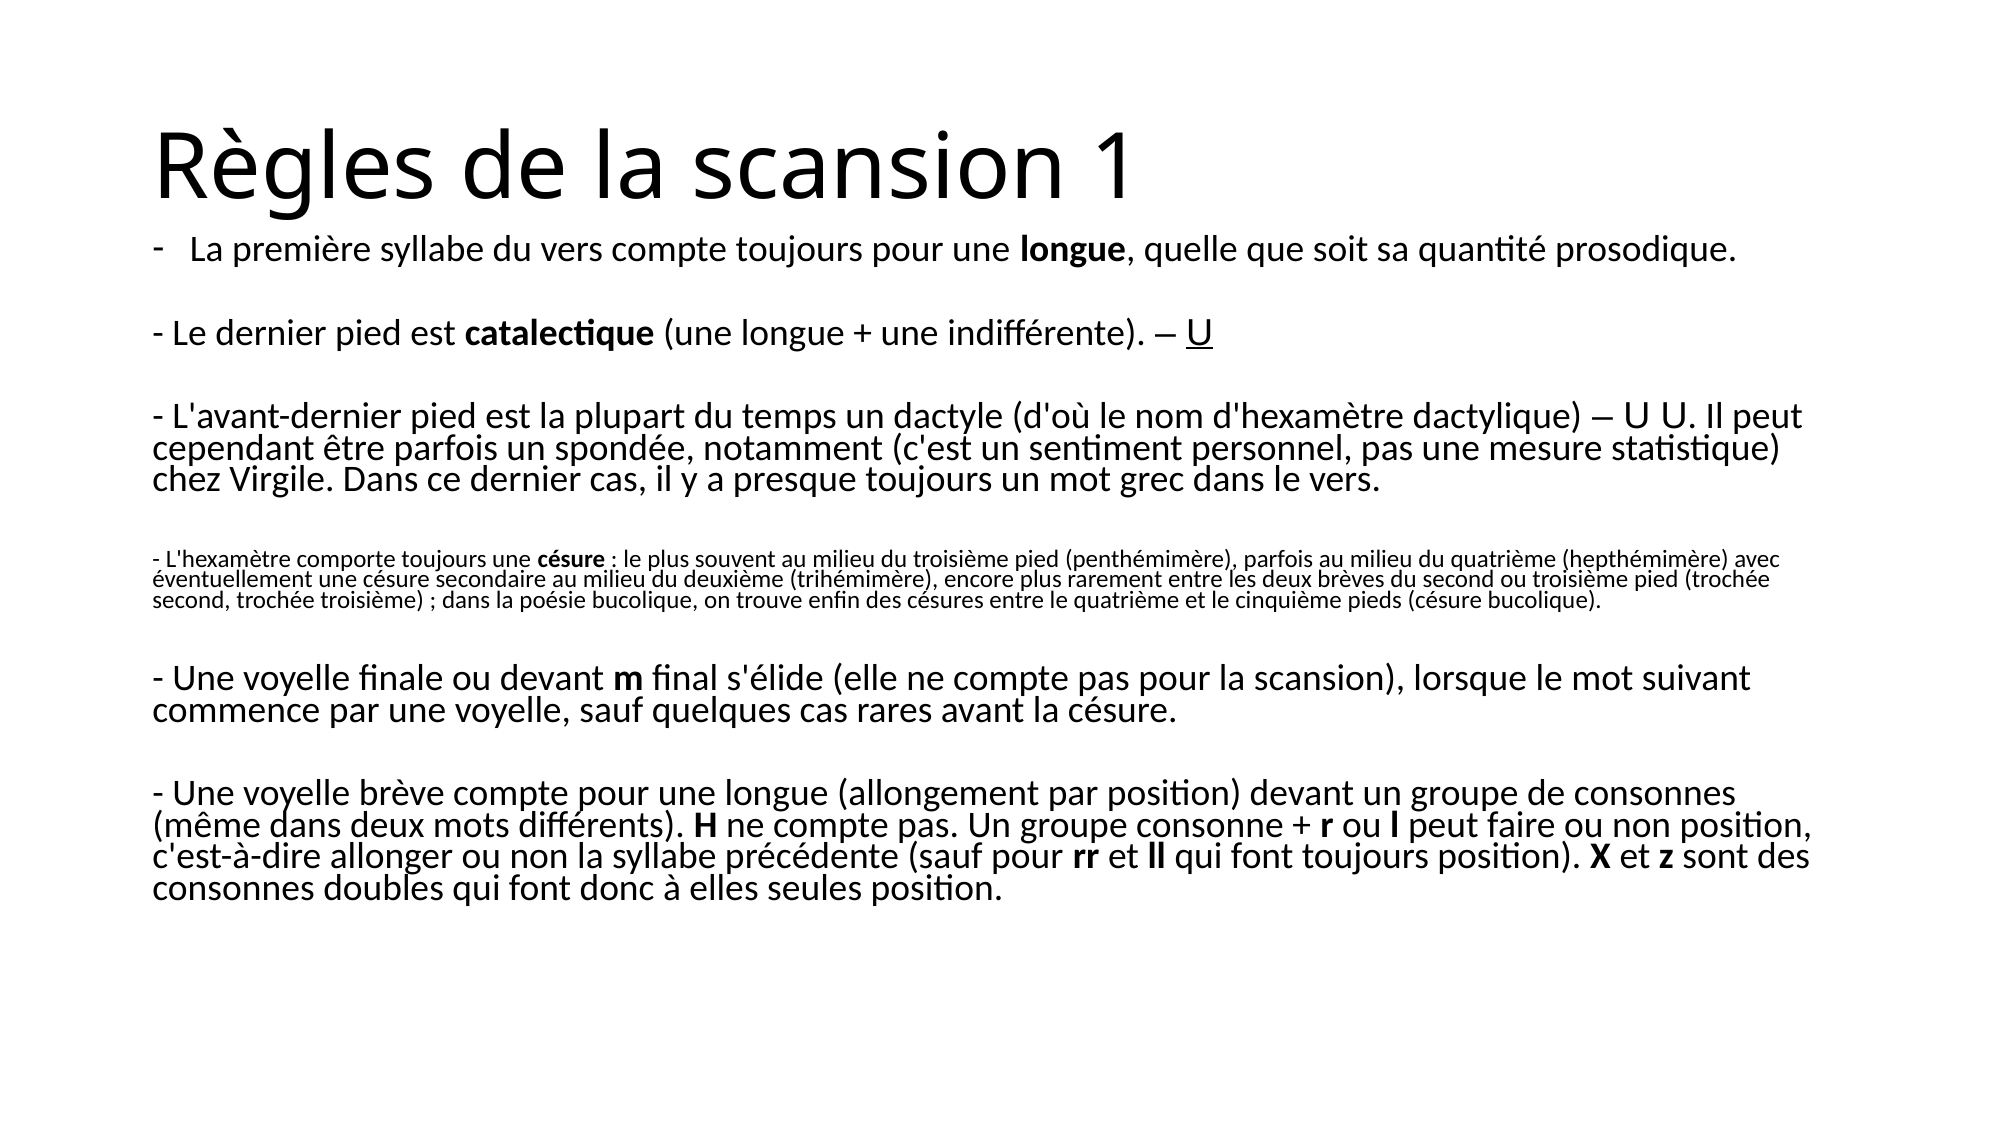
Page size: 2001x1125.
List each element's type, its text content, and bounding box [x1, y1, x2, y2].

title Règles de la scansion 1 [137, 59, 1863, 228]
list La première syllabe du vers compte toujours pour une longue, quelle que soit sa quantité prosodique. - Le dernier pied est catalectique (une longue + une indifférente). – U - L'avant-dernier pied est la plupart du temps un dactyle (d'où le nom d'hexamètre dactylique) – U U. Il peut cependant être parfois un spondée, notamment (c'est un sentiment personnel, pas une mesure statistique) chez Virgile. Dans ce dernier cas, il y a presque toujours un mot grec dans le vers. - L'hexamètre comporte toujours une césure : le plus souvent au milieu du troisième pied (penthémimère), parfois au milieu du quatrième (hepthémimère) avec éventuellement une césure secondaire au milieu du deuxième (trihémimère), encore plus rarement entre les deux brèves du second ou troisième pied (trochée second, trochée troisième) ; dans la poésie bucolique, on trouve enfin des césures entre le quatrième et le cinquième pieds (césure bucolique). - Une voyelle finale ou devant m final s'élide (elle ne compte pas pour la scansion), lorsque le mot suivant commence par une voyelle, sauf quelques cas rares avant la césure. - Une voyelle brève compte pour une longue (allongement par position) devant un groupe de consonnes (même dans deux mots différents). H ne compte pas. Un groupe consonne + r ou l peut faire ou non position, c'est-à-dire allonger ou non la syllabe précédente (sauf pour rr et ll qui font toujours position). X et z sont des consonnes doubles qui font donc à elles seules position. [137, 228, 1863, 1014]
